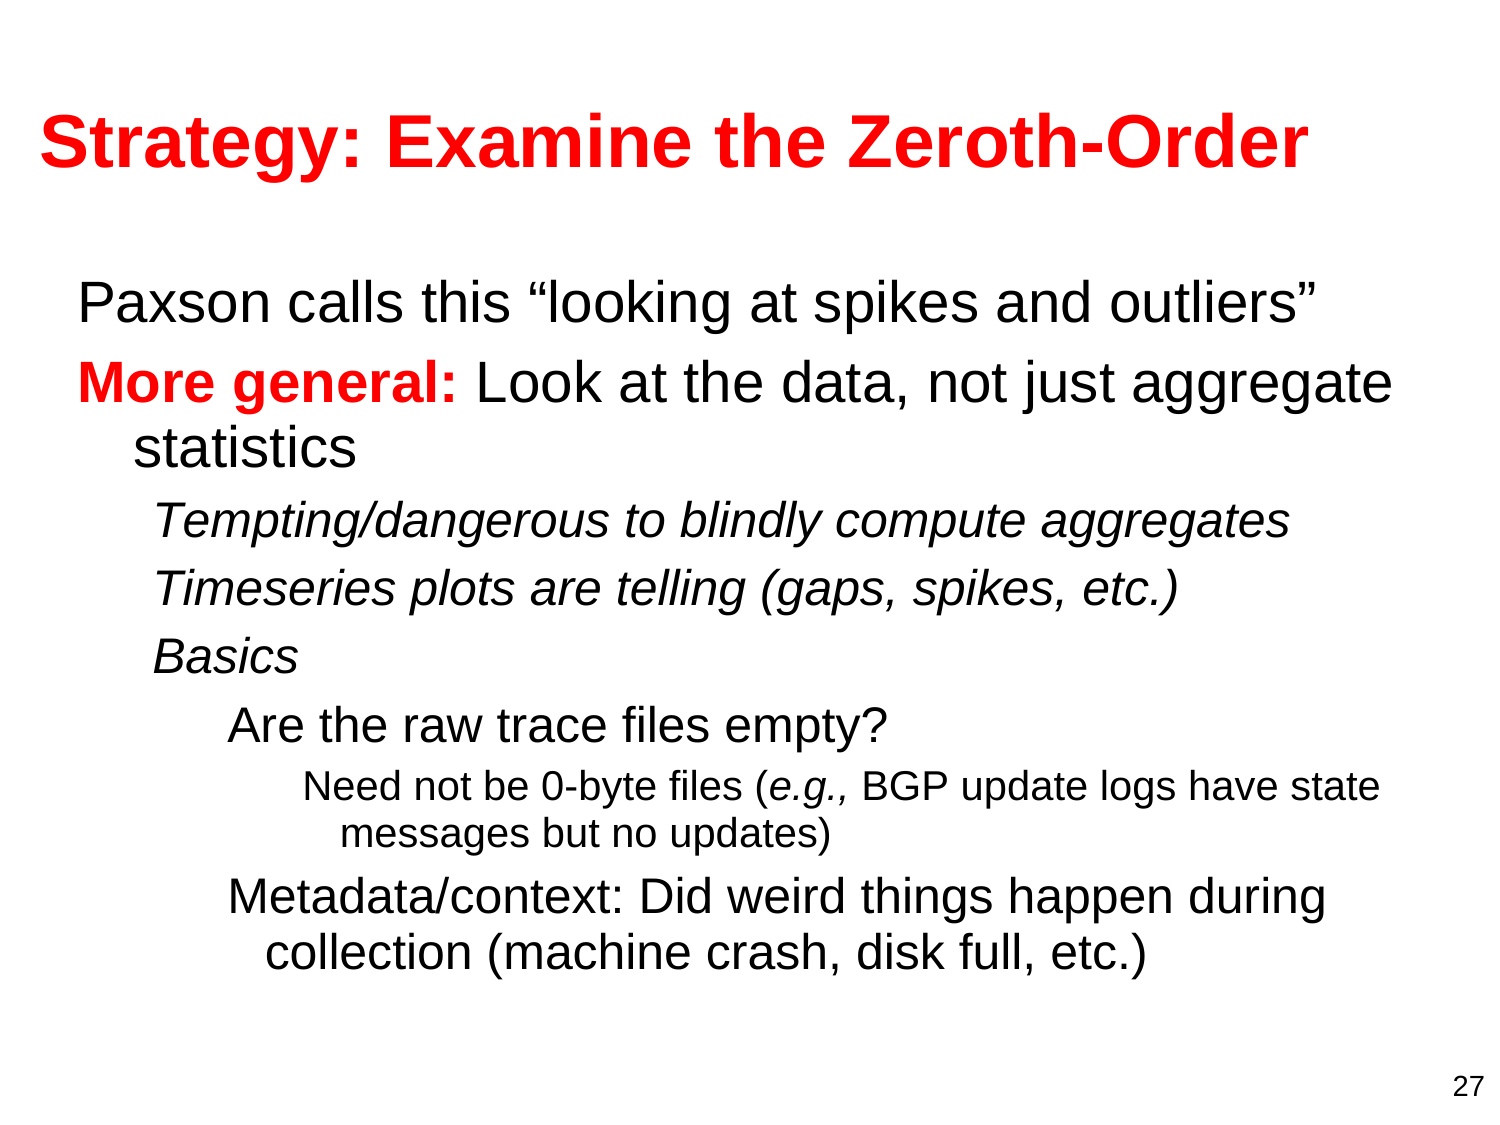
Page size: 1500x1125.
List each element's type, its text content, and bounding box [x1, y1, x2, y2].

title Strategy: Examine the Zeroth-Order [24, 47, 1463, 236]
list Paxson calls this “looking at spikes and outliers” More general: Look at the data, not just aggregate statistics Tempting/dangerous to blindly compute aggregates Timeseries plots are telling (gaps, spikes, etc.) Basics Are the raw trace files empty? Need not be 0-byte files (e.g., BGP update logs have state messages but no updates) Metadata/context: Did weird things happen during collection (machine crash, disk full, etc.) [62, 262, 1426, 1125]
